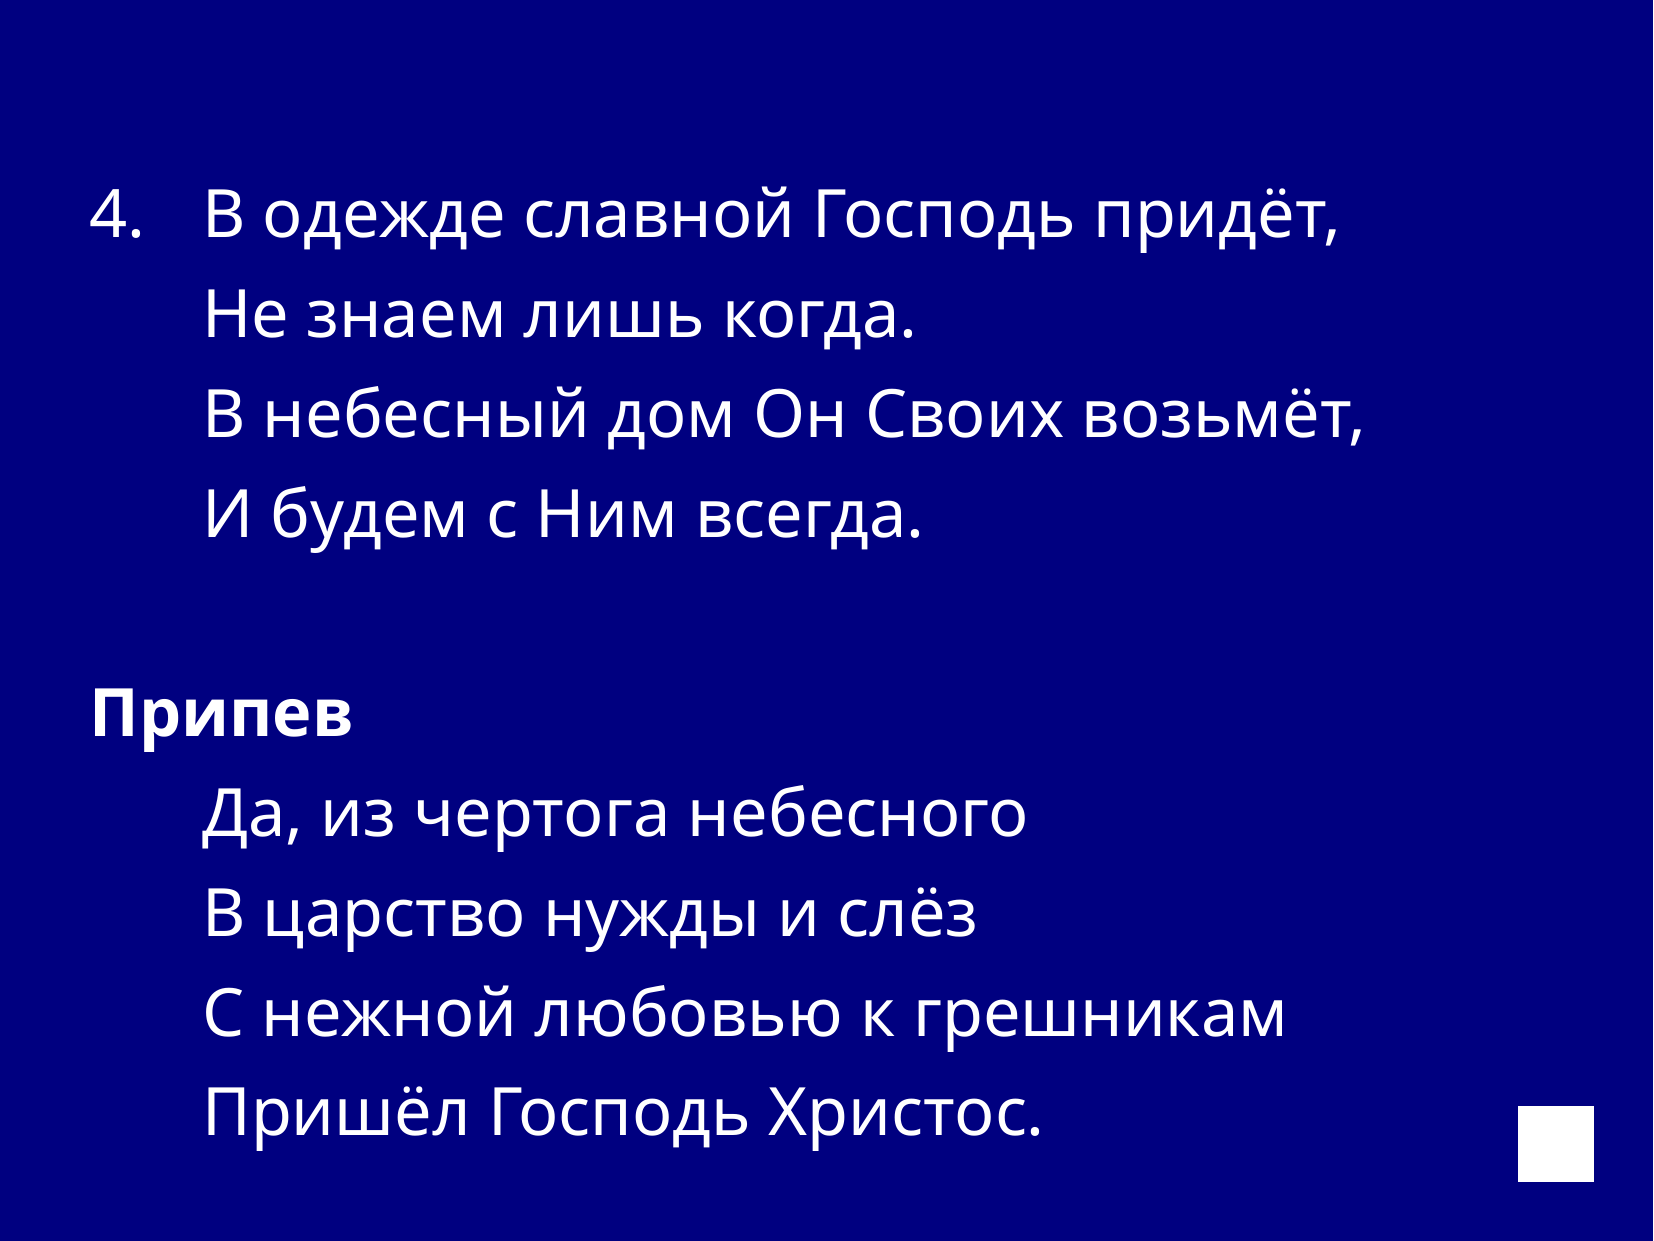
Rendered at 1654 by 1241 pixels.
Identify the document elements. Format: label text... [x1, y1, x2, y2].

text_box 4. В одежде славной Господь придёт, Не знаем лишь когда. В небесный дом Он Своих возьмёт, И будем с Ним всегда. Припев Да, из чертога небесного В царство нужды и слёз С нежной любовью к грешникам Пришёл Господь Христос. [75, 150, 1576, 1163]
text_box [1518, 1106, 1594, 1182]
